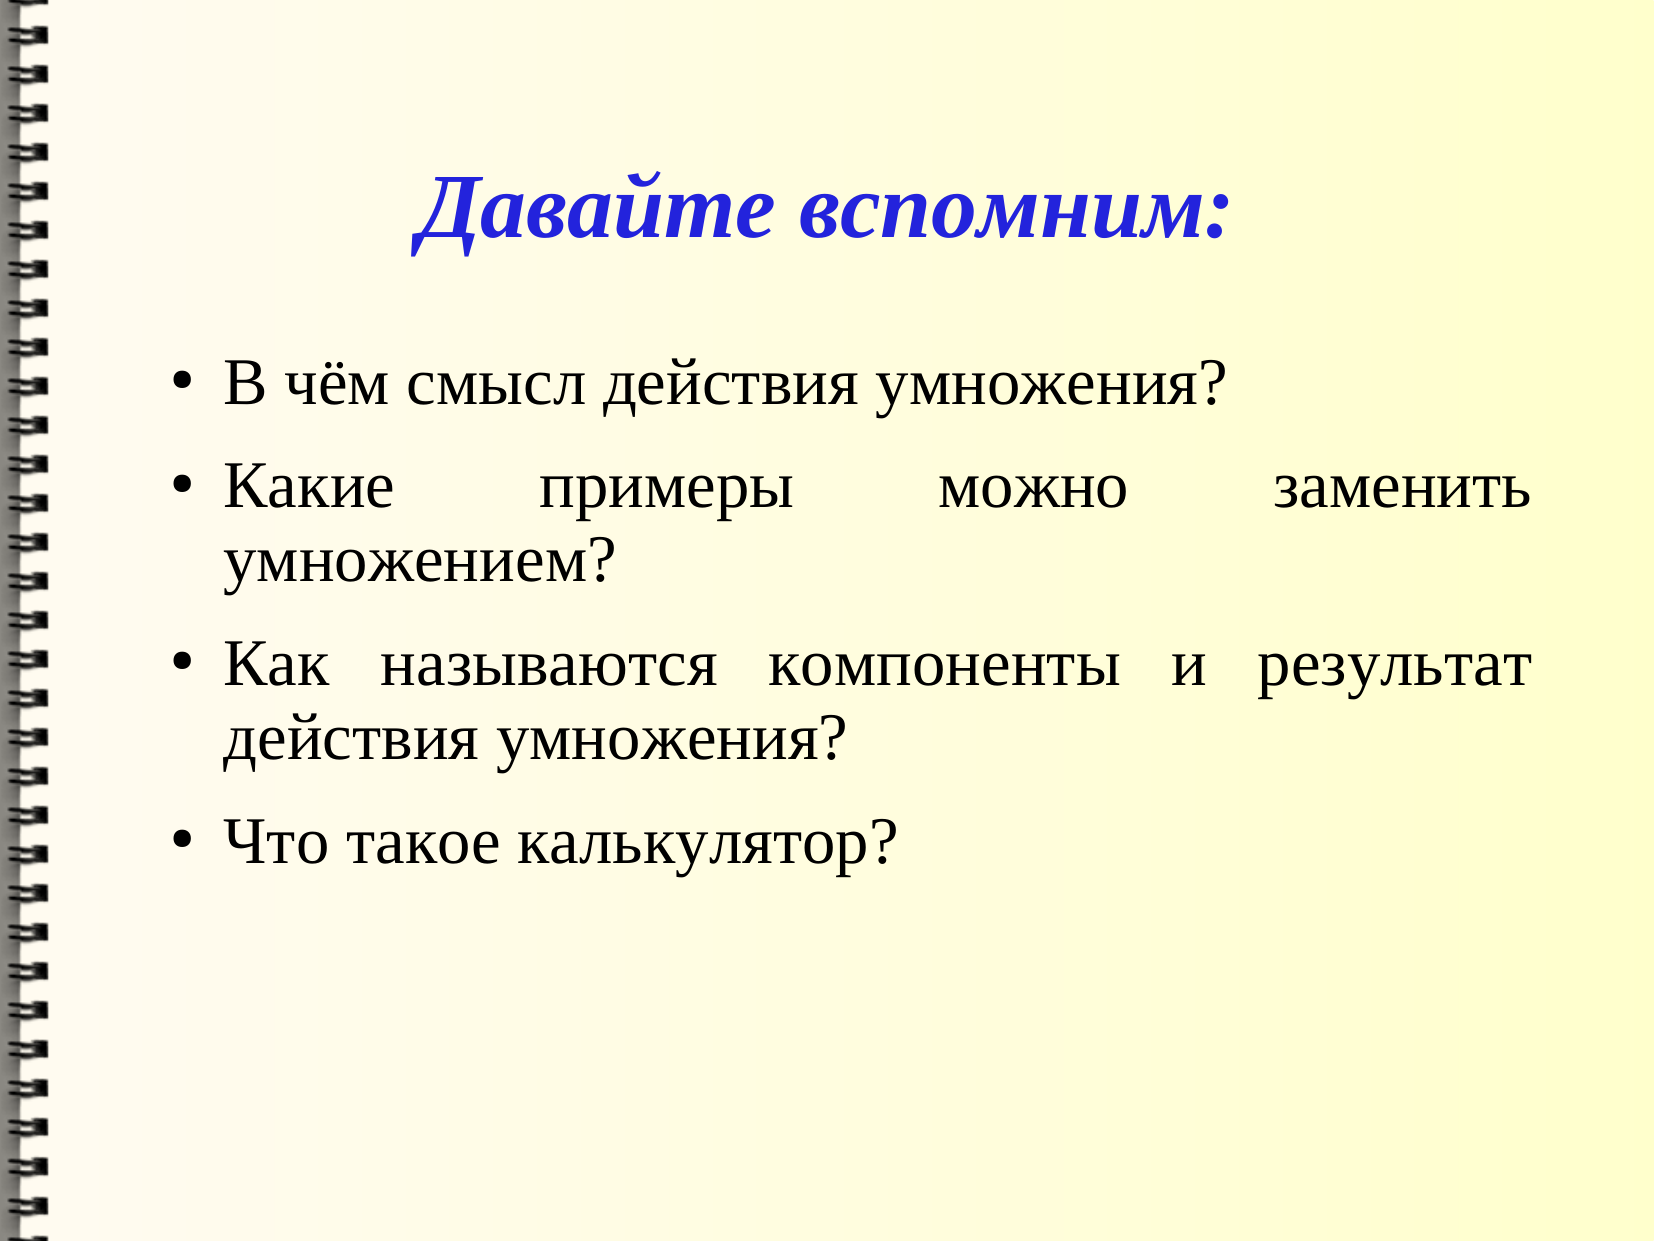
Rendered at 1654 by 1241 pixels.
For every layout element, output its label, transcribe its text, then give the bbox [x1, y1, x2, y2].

title Давайте вспомним: [121, 102, 1534, 311]
list В чём смысл действия умножения? Какие примеры можно заменить умножением? Как называются компоненты и результат действия умножения? Что такое калькулятор? [152, 344, 1534, 1127]
picture [0, 0, 1654, 1241]
